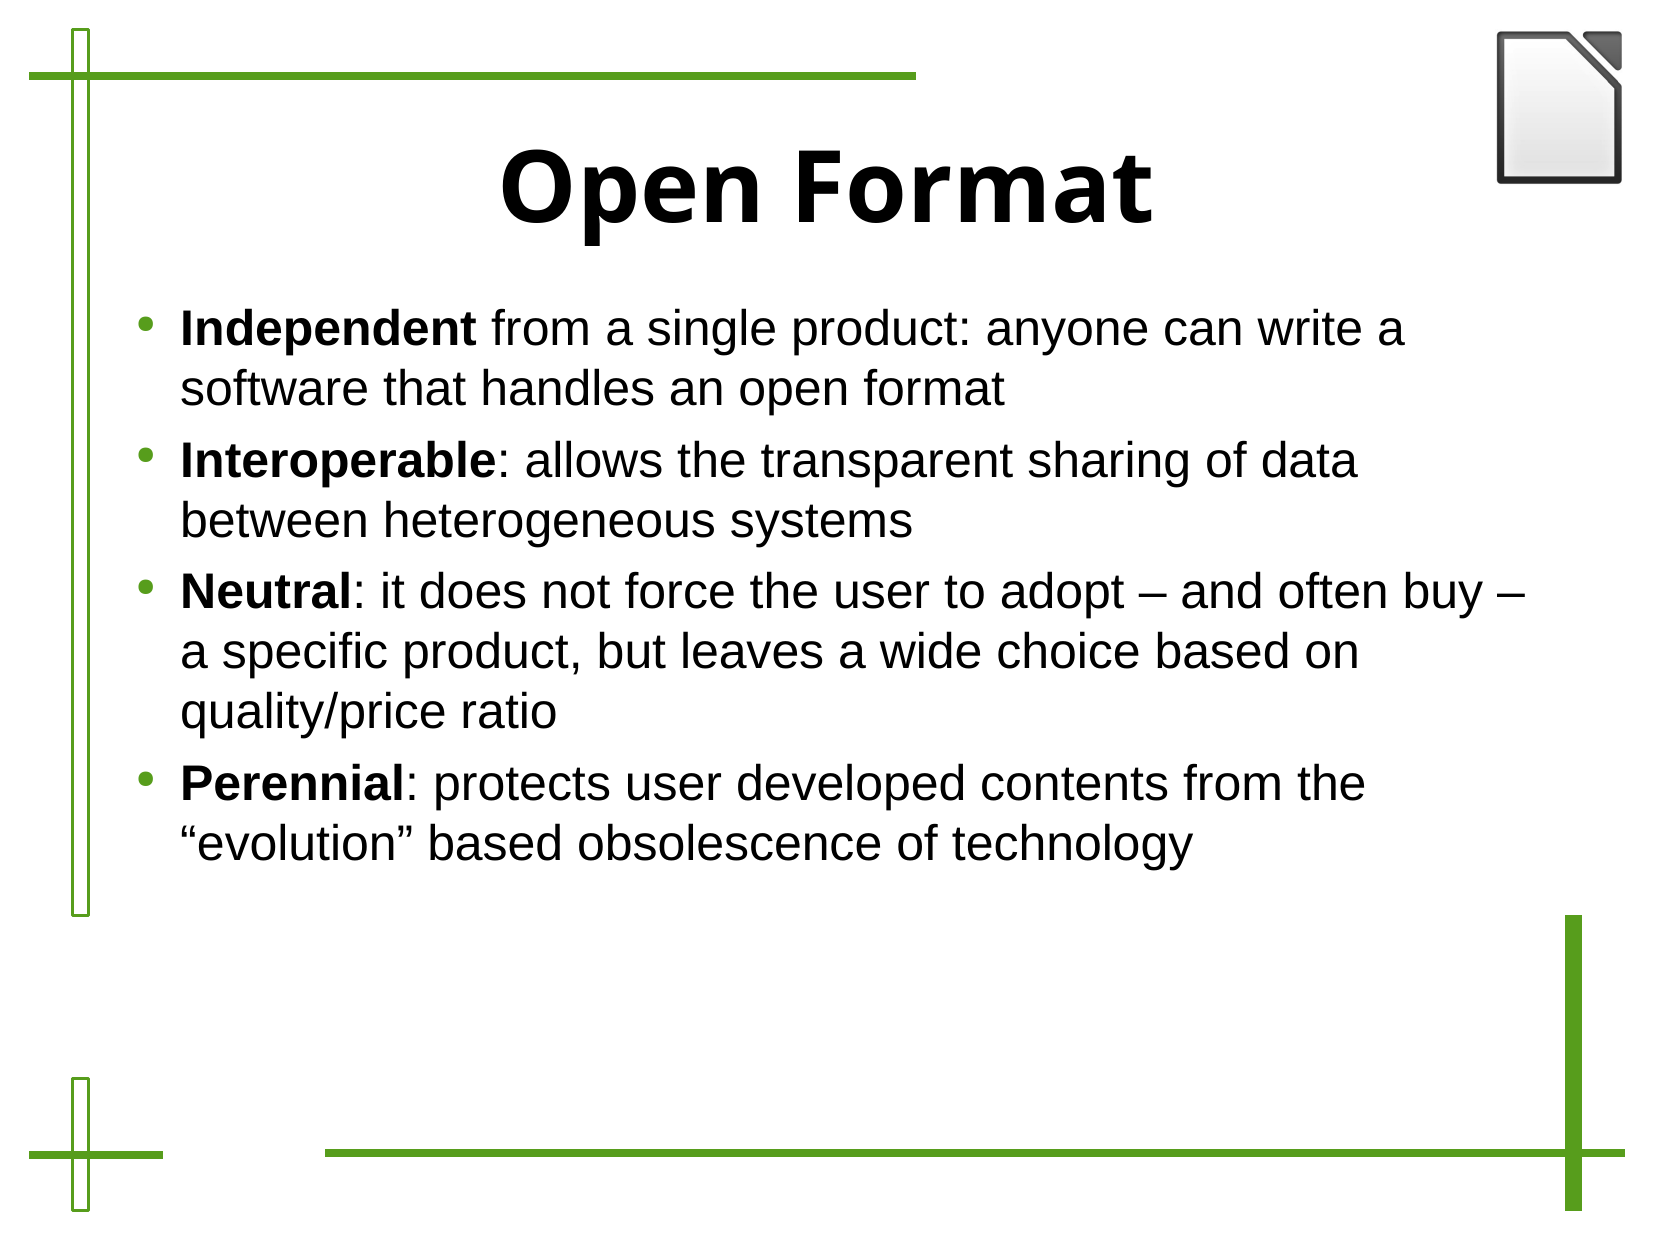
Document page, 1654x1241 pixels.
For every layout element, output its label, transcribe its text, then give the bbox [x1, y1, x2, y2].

title Open Format [118, 118, 1536, 260]
list Independent from a single product: anyone can write a software that handles an open format Interoperable: allows the transparent sharing of data between heterogeneous systems Neutral: it does not force the user to adopt – and often buy – a specific product, but leaves a wide choice based on quality/price ratio Perennial: protects user developed contents from the “evolution” based obsolescence of technology [118, 295, 1536, 1123]
picture [1494, 29, 1624, 186]
